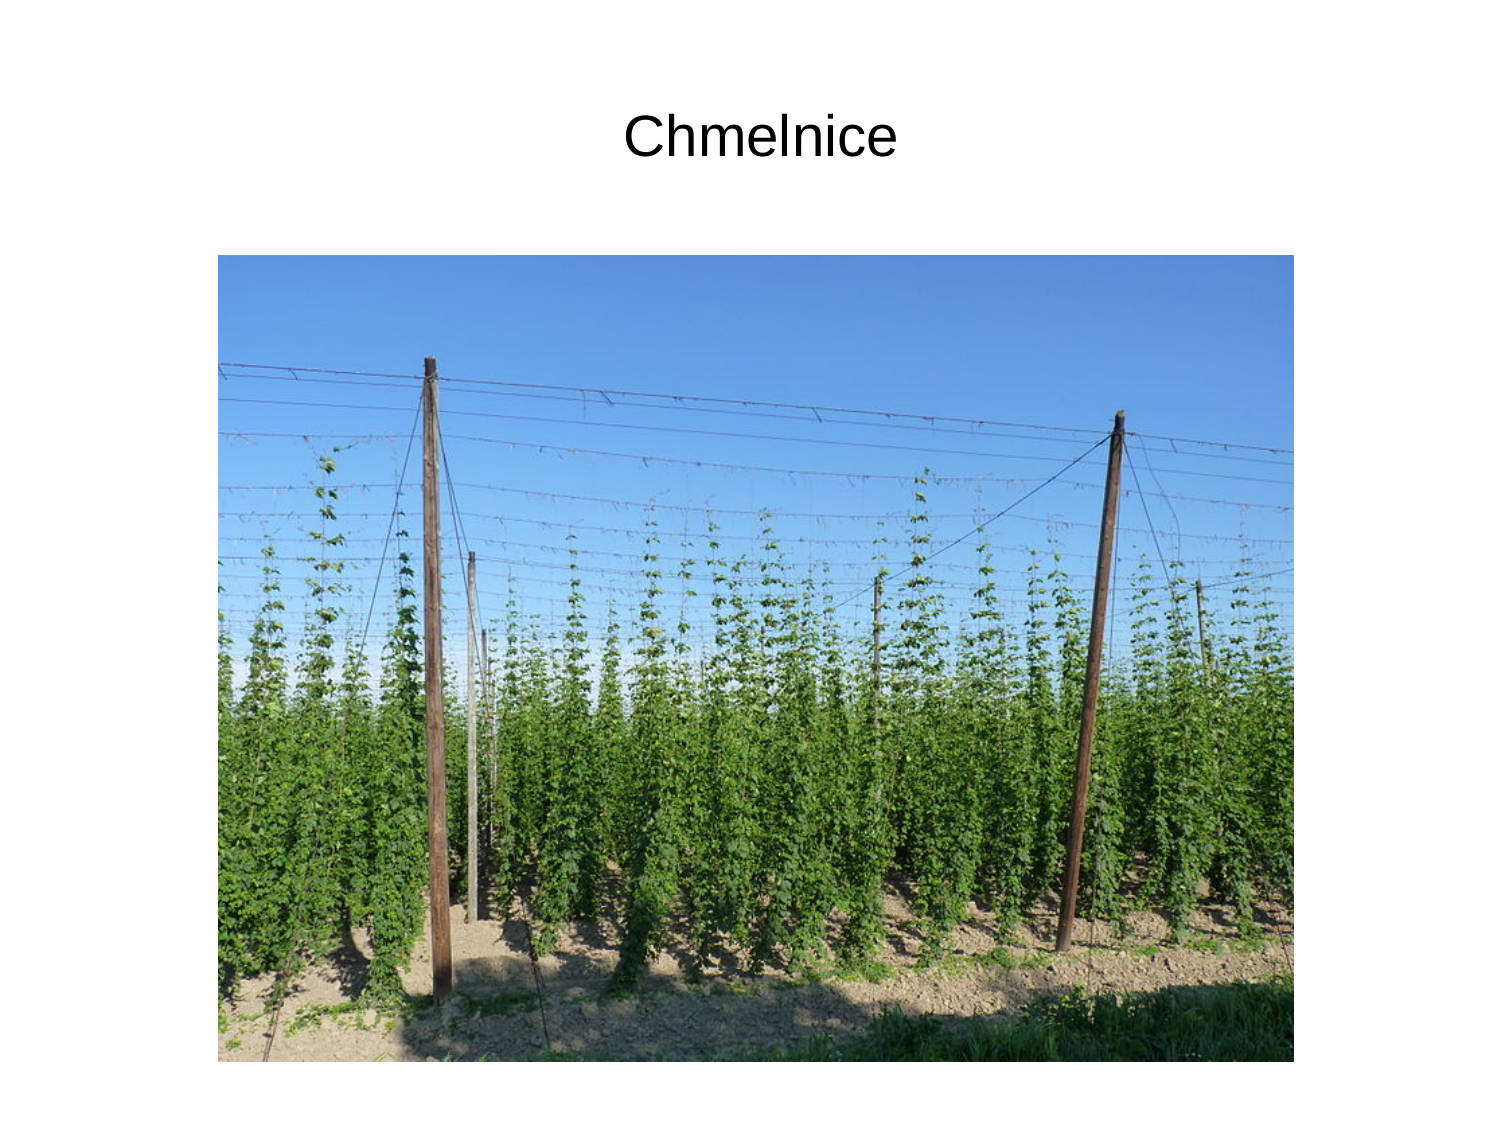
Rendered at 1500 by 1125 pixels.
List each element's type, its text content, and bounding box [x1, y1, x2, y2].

picture [218, 255, 1294, 1062]
text_box Chmelnice [608, 90, 915, 176]
